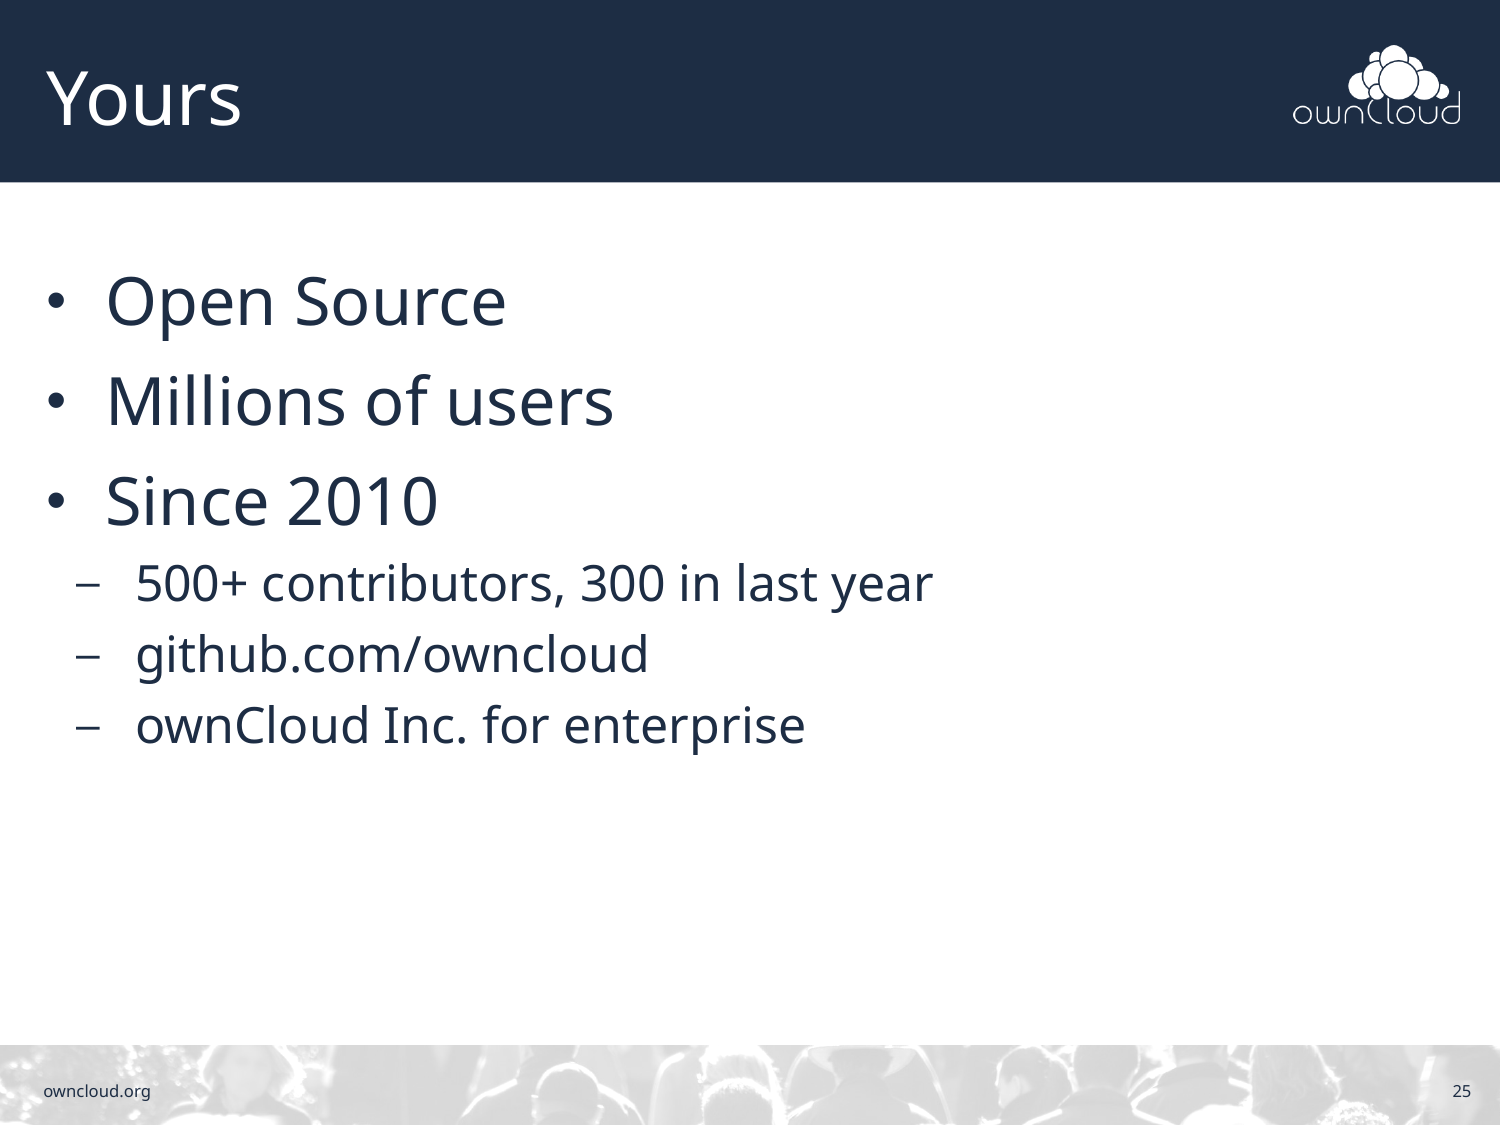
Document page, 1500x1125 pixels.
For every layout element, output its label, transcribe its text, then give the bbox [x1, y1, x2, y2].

picture [0, 1045, 1500, 1125]
picture [1293, 45, 1460, 124]
list Open Source Millions of users Since 2010 500+ contributors, 300 in last year github.com/owncloud ownCloud Inc. for enterprise [46, 254, 1465, 1026]
title Yours [46, 5, 1258, 187]
